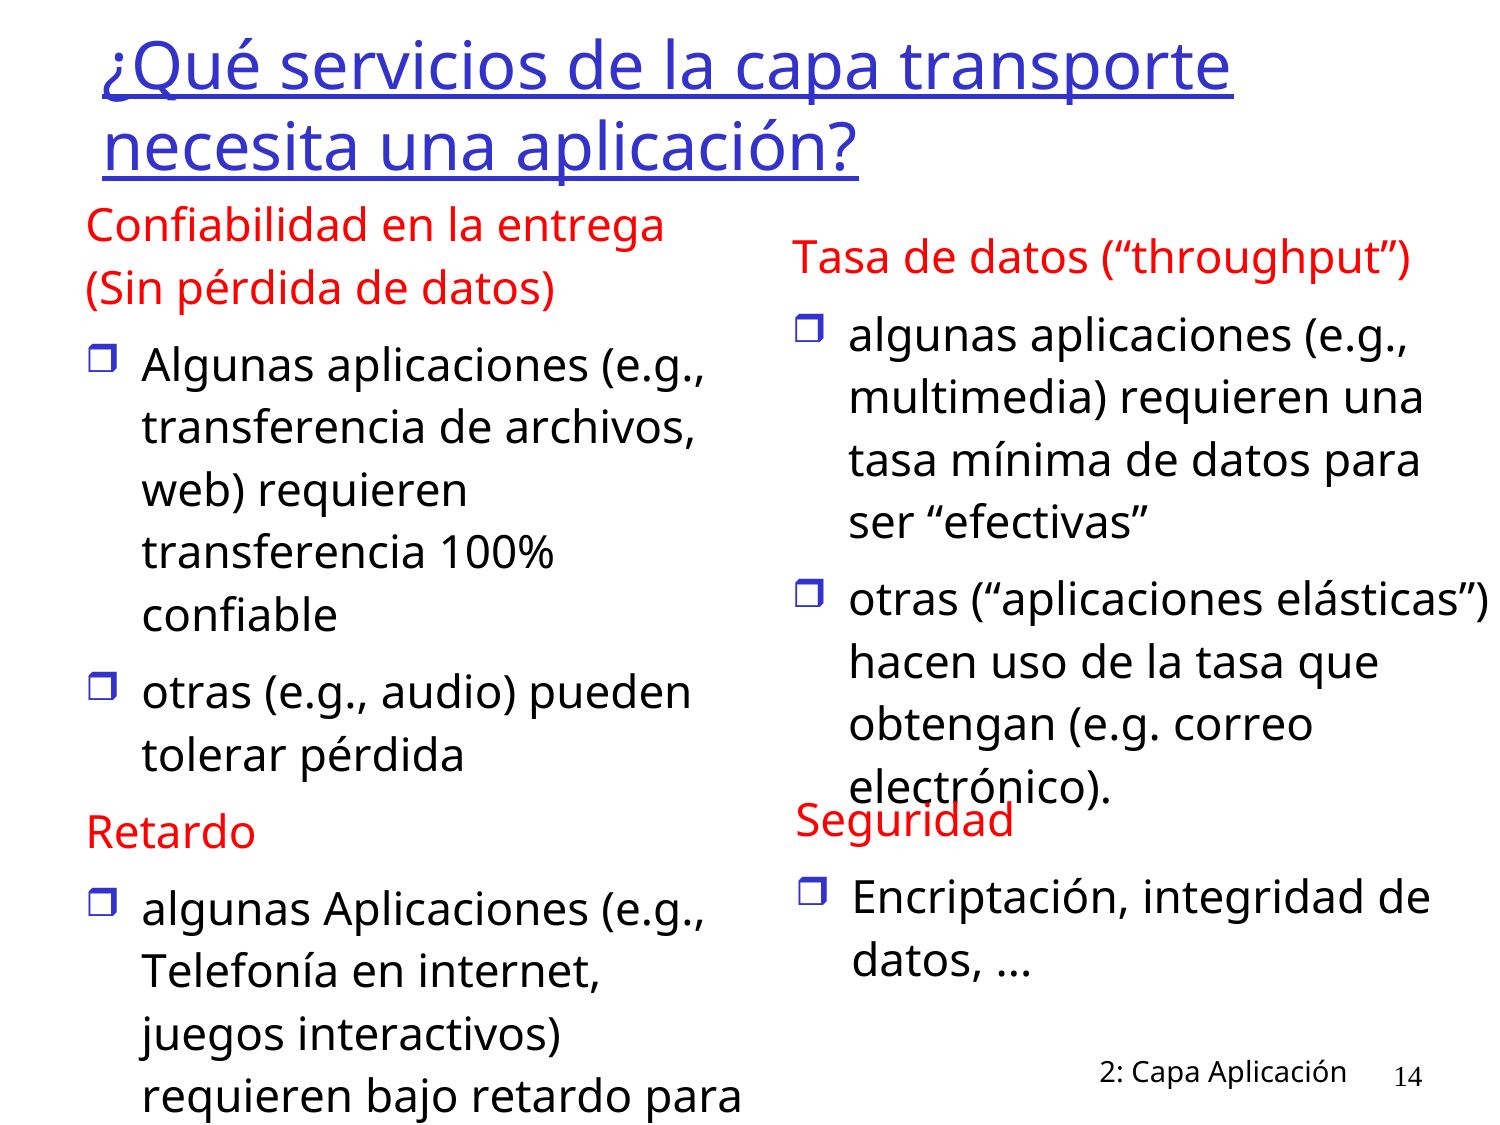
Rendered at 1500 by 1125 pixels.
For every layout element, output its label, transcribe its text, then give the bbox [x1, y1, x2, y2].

list Tasa de datos (“throughput”) algunas aplicaciones (e.g., multimedia) requieren una tasa mínima de datos para ser “efectivas” otras (“aplicaciones elásticas”) hacen uso de la tasa que obtengan (e.g. correo electrónico). [792, 224, 1500, 787]
list Seguridad Encriptación, integridad de datos, ... [795, 787, 1467, 976]
title ¿Qué servicios de la capa transporte necesita una aplicación? [87, 15, 1463, 196]
list Confiabilidad en la entrega (Sin pérdida de datos) Algunas aplicaciones (e.g., transferencia de archivos, web) requieren transferencia 100% confiable otras (e.g., audio) pueden tolerar pérdida Retardo algunas Aplicaciones (e.g., Telefonía en internet, juegos interactivos) requieren bajo retardo para ser “efectivas” [79, 192, 751, 1054]
